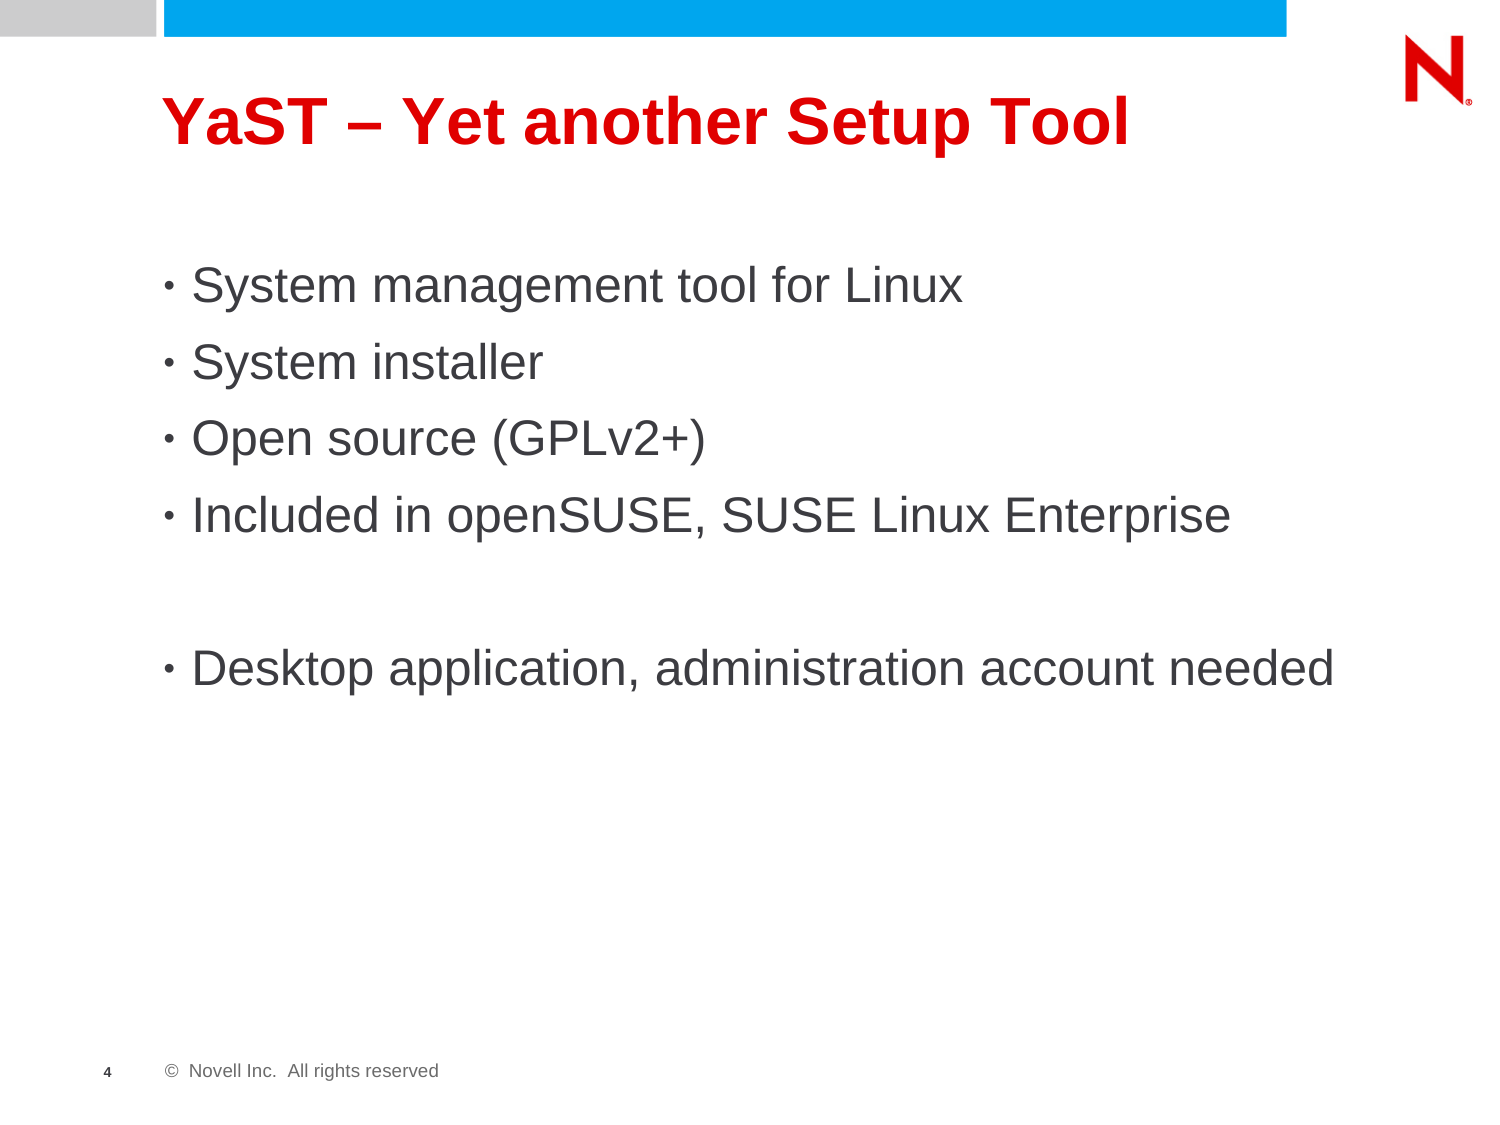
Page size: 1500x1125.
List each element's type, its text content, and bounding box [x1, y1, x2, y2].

picture [1403, 32, 1473, 107]
title YaST – Yet another Setup Tool [161, 41, 1383, 205]
list System management tool for Linux System installer Open source (GPLv2+) Included in openSUSE, SUSE Linux Enterprise Desktop application, administration account needed [163, 254, 1404, 986]
